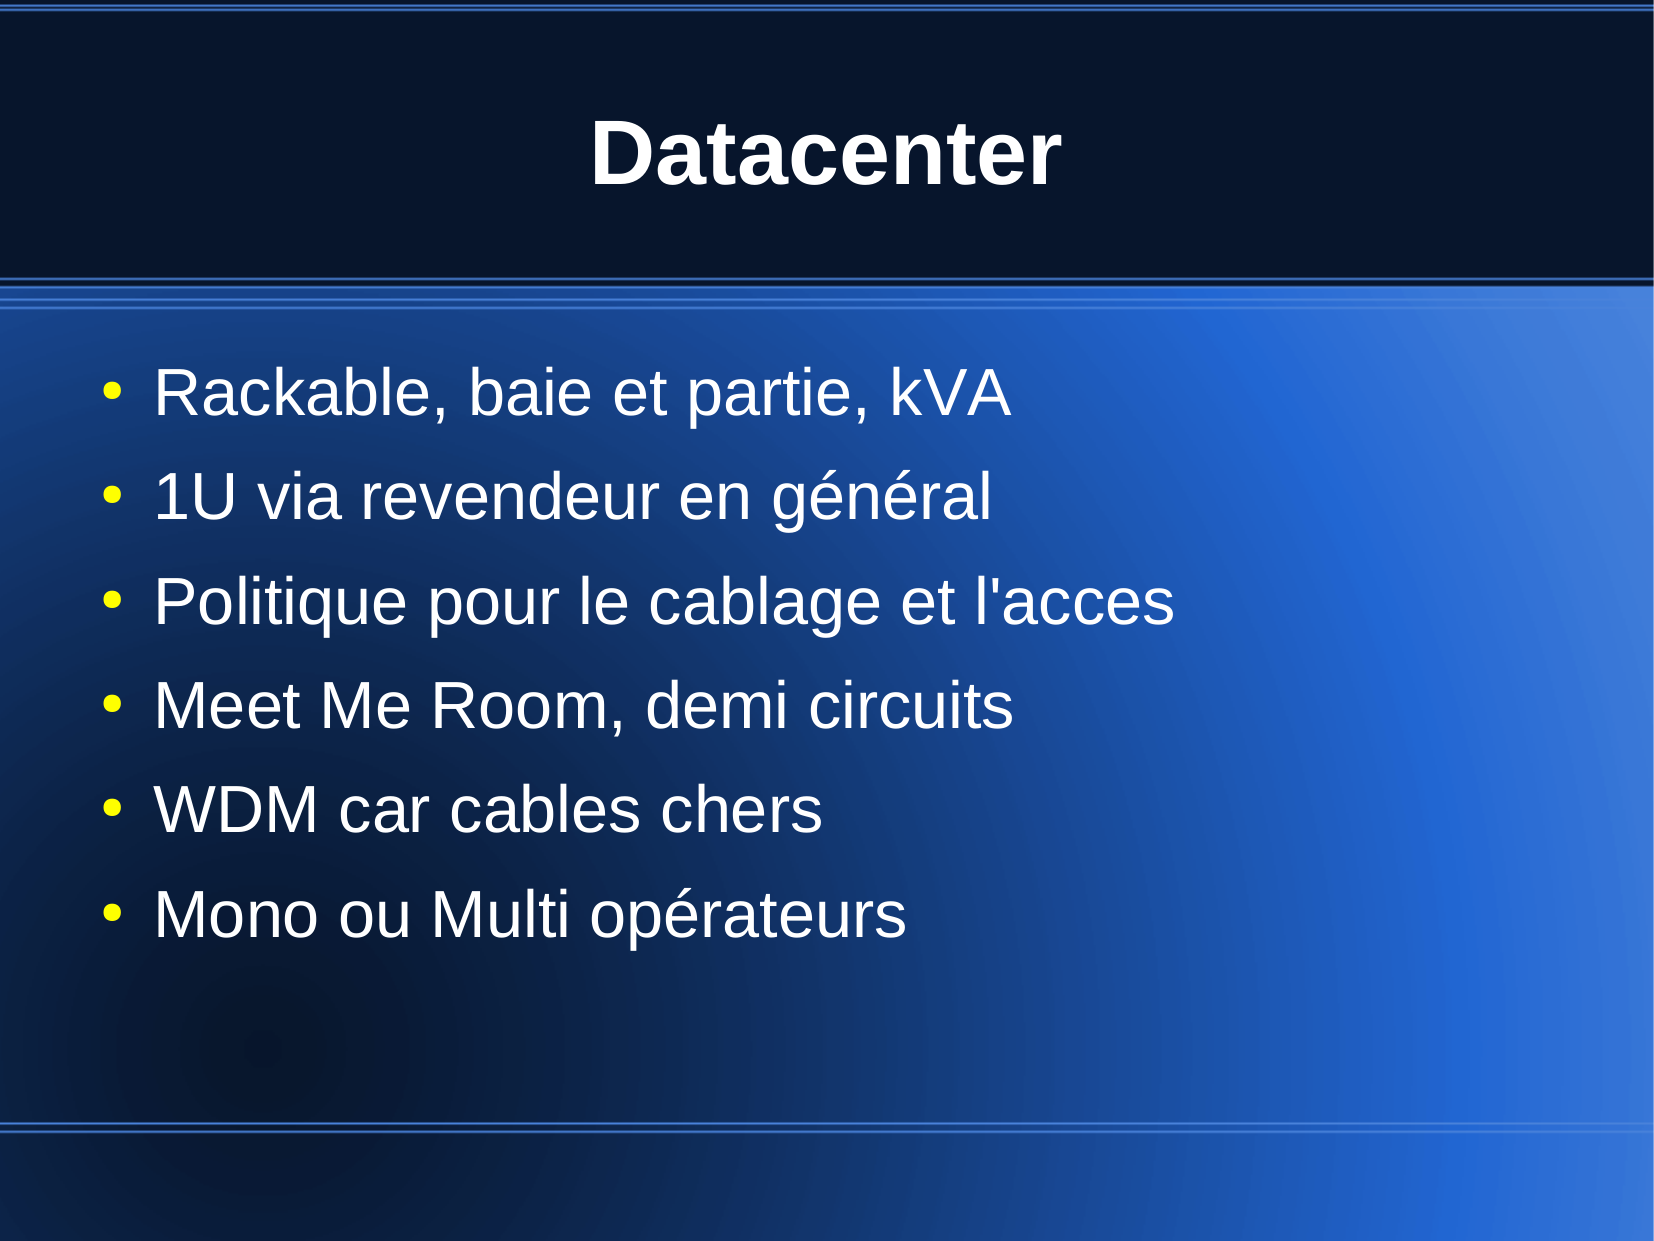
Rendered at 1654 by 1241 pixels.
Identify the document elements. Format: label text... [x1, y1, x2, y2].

list Rackable, baie et partie, kVA 1U via revendeur en général Politique pour le cablage et l'acces Meet Me Room, demi circuits WDM car cables chers Mono ou Multi opérateurs [82, 355, 1571, 1159]
picture [0, 0, 1654, 1241]
title Datacenter [82, 56, 1571, 250]
